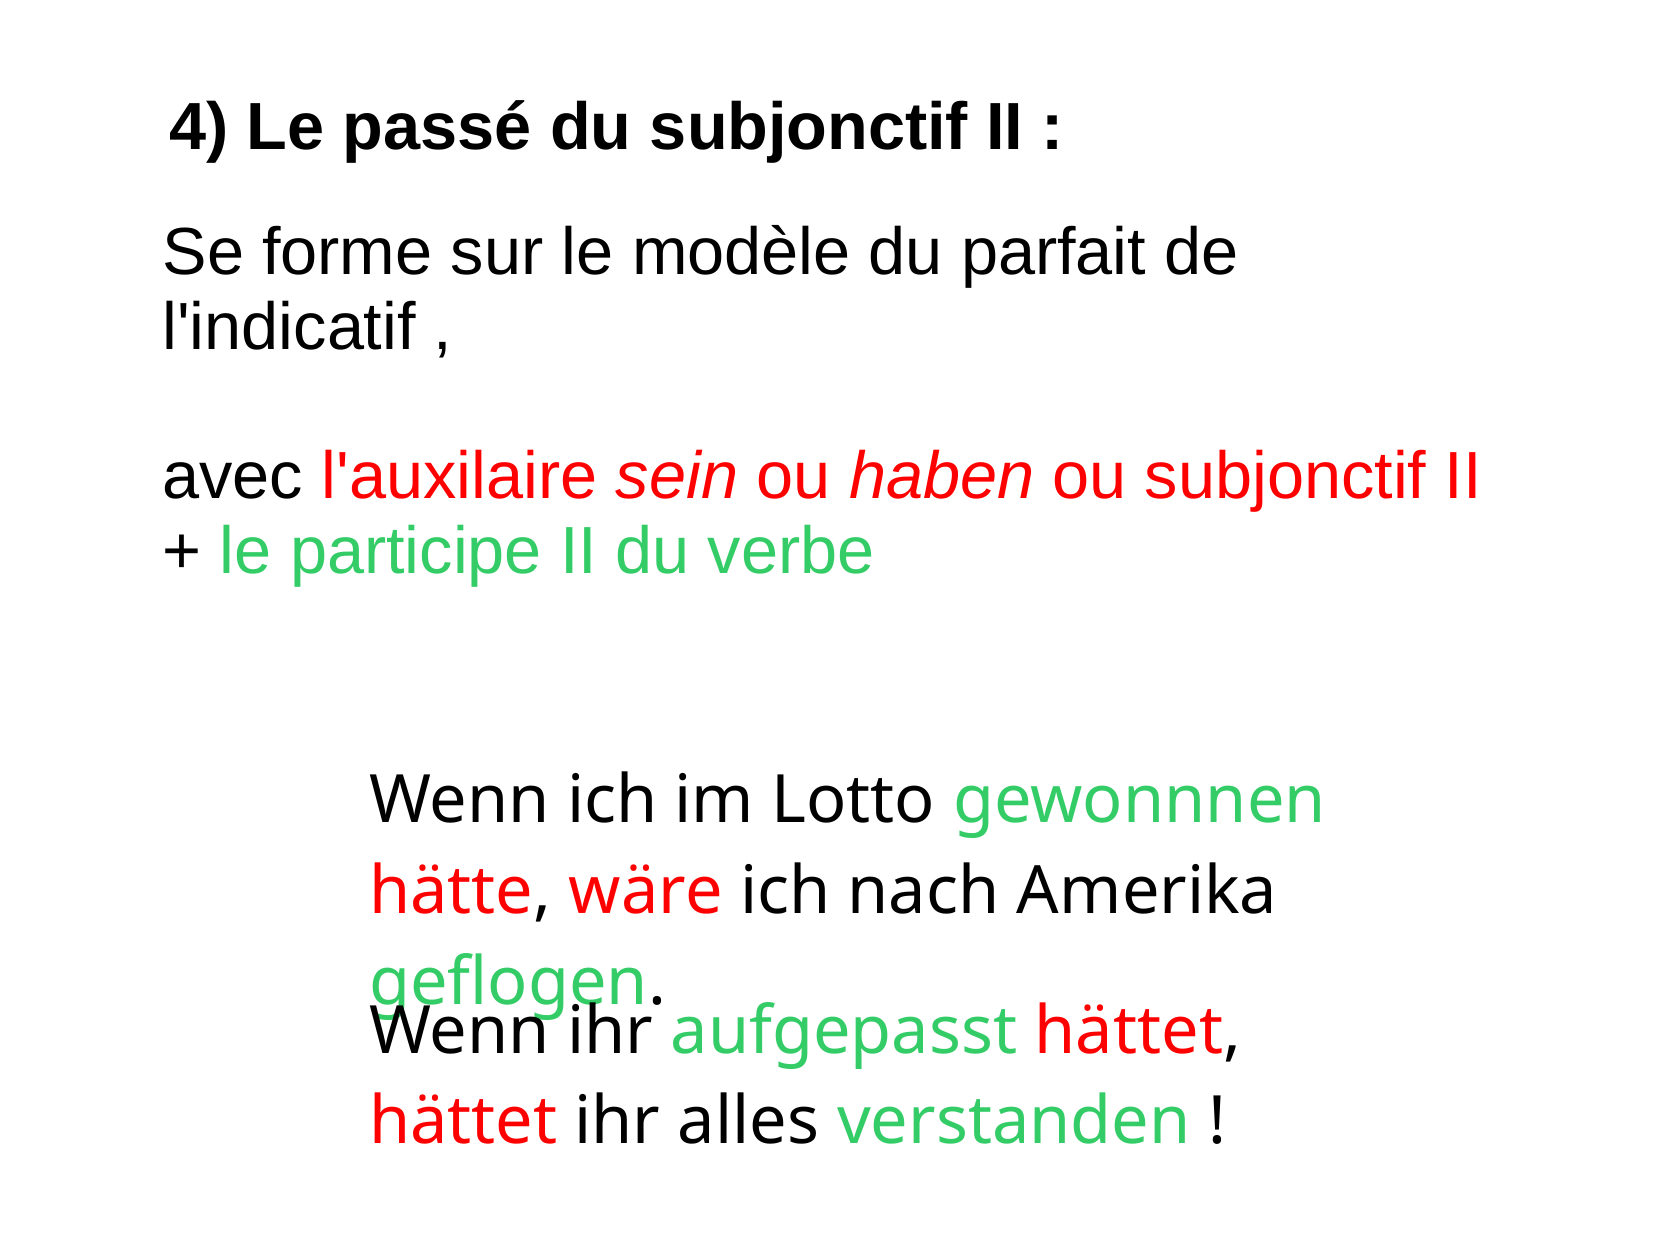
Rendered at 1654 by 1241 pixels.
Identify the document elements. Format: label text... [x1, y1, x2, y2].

text_box 4) Le passé du subjonctif II : [118, 88, 1093, 164]
text_box Wenn ihr aufgepasst hättet, hättet ihr alles verstanden ! [354, 974, 1359, 1176]
text_box Wenn ich im Lotto gewonnnen hätte, wäre ich nach Amerika geflogen. [354, 744, 1418, 945]
text_box Se forme sur le modèle du parfait de l'indicatif , avec l'auxilaire sein ou haben ou subjonctif II + le participe II du verbe [147, 206, 1506, 857]
